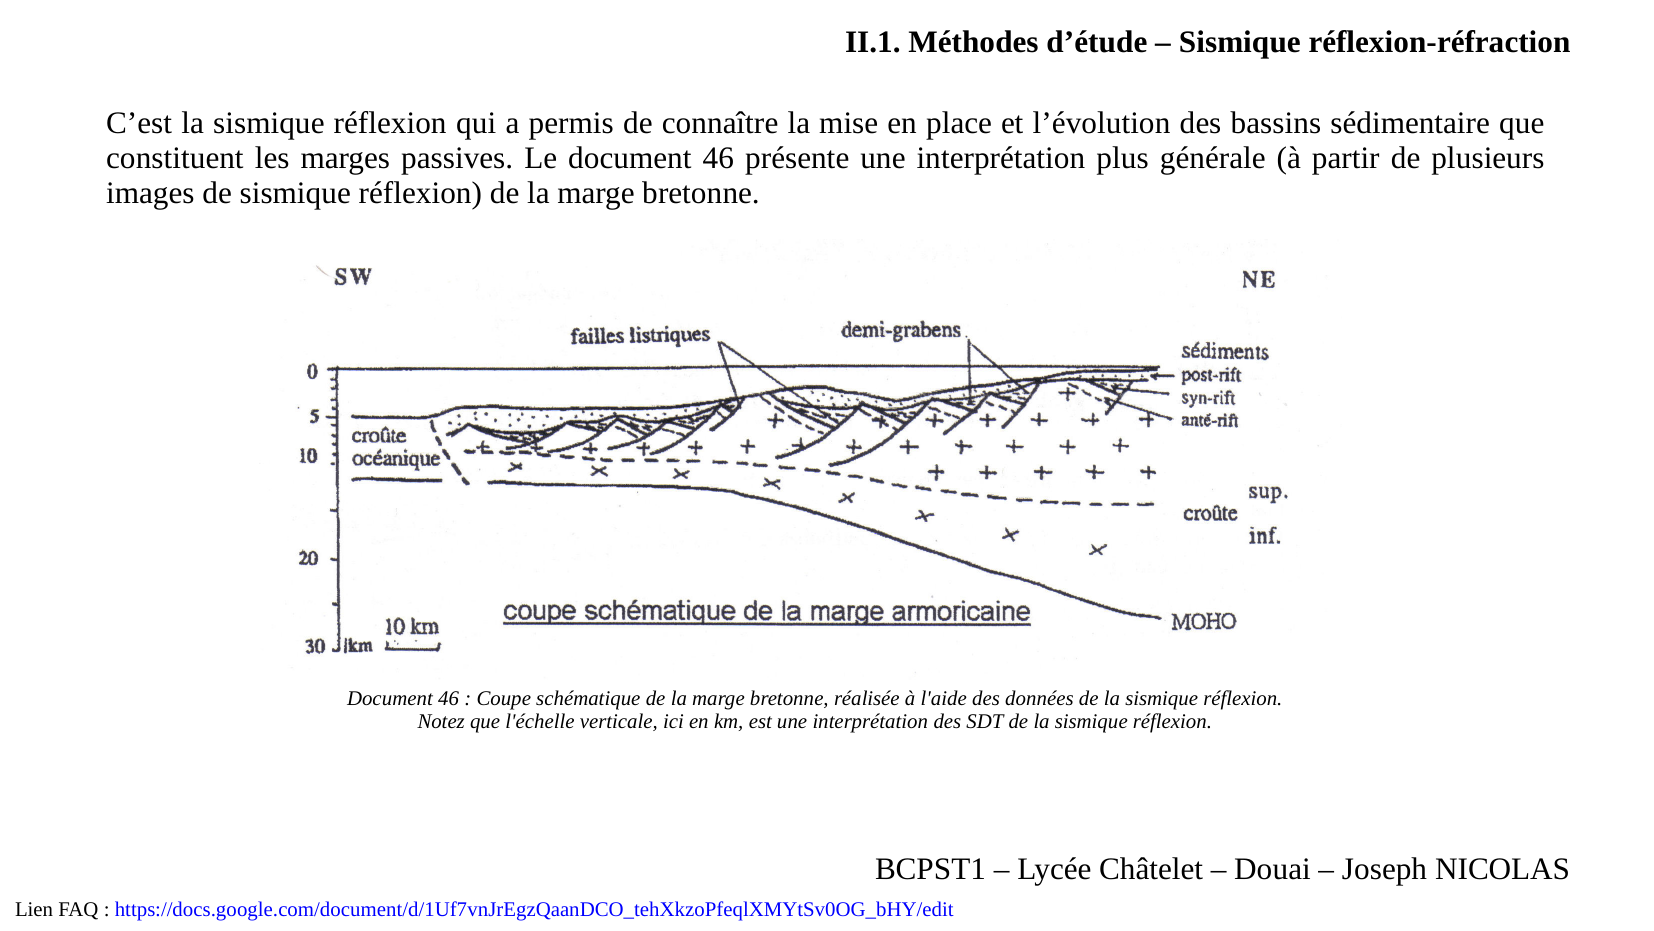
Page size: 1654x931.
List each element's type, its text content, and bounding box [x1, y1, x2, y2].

text_box II.1. Méthodes d’étude – Sismique réflexion-réfraction [401, 5, 1572, 78]
picture [259, 239, 1342, 680]
text_box C’est la sismique réflexion qui a permis de connaître la mise en place et l’évolution des bassins sédimentaire que constituent les marges passives. Le document 46 présente une interprétation plus générale (à partir de plusieurs images de sismique réflexion) de la marge bretonne. [106, 106, 1548, 680]
text_box Document 46 : Coupe schématique de la marge bretonne, réalisée à l'aide des données de la sismique réflexion. Notez que l'échelle verticale, ici en km, est une interprétation des SDT de la sismique réflexion. [342, 680, 1288, 756]
text_box Lien FAQ : https://docs.google.com/document/d/1Uf7vnJrEgzQaanDCO_tehXkzoPfeqlXMYtSv0OG_bHY/edit [0, 897, 993, 931]
text_box BCPST1 – Lycée Châtelet – Douai – Joseph NICOLAS [637, 832, 1571, 905]
